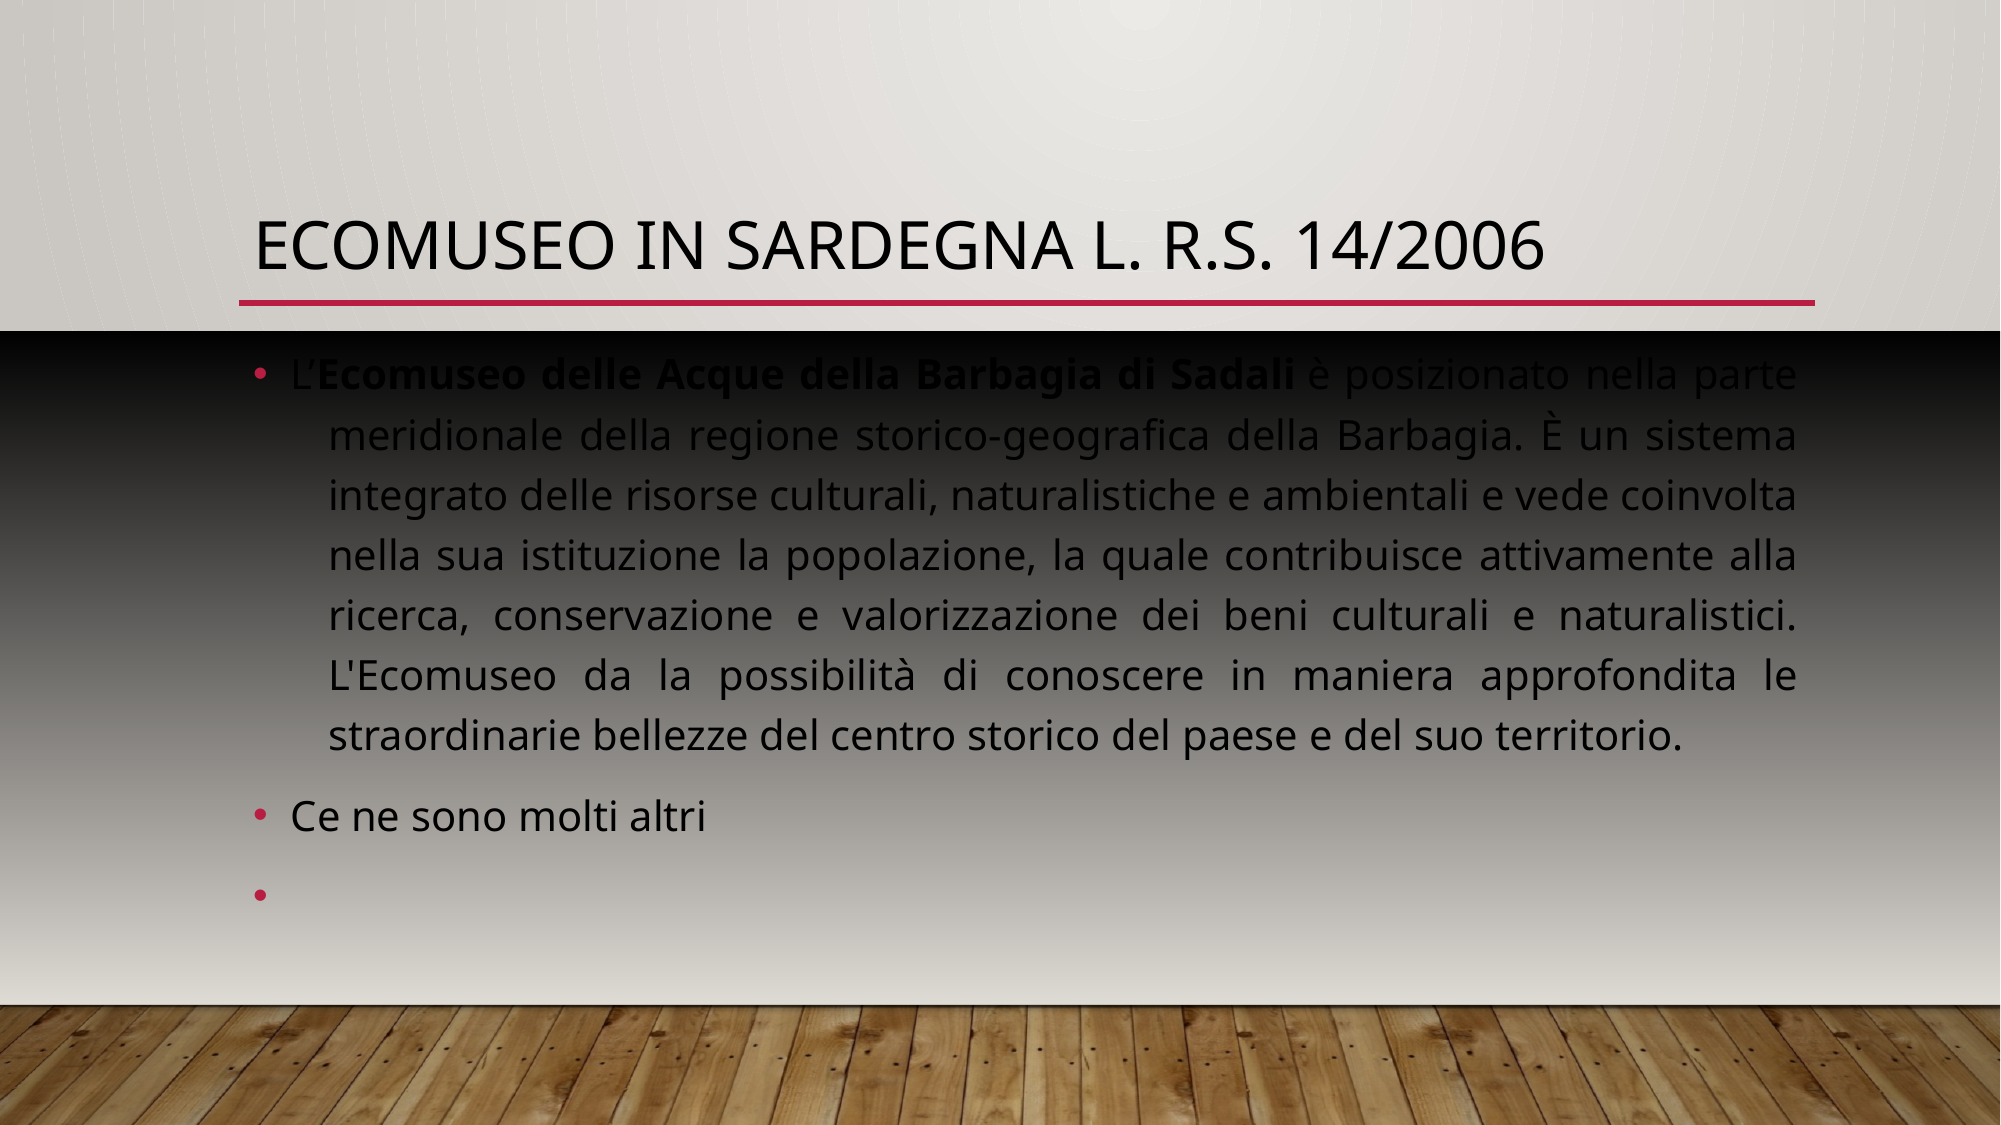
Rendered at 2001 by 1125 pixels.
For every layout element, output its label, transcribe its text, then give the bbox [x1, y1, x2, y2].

title Ecomuseo in Sardegna l. r.s. 14/2006 [238, 131, 1814, 305]
list L’Ecomuseo delle Acque della Barbagia di Sadali è posizionato nella parte meridionale della regione storico-geografica della Barbagia. È un sistema integrato delle risorse culturali, naturalistiche e ambientali e vede coinvolta nella sua istituzione la popolazione, la quale contribuisce attivamente alla ricerca, conservazione e valorizzazione dei beni culturali e naturalistici. L'Ecomuseo da la possibilità di conoscere in maniera approfondita le straordinarie bellezze del centro storico del paese e del suo territorio. Ce ne sono molti altri [238, 330, 1814, 897]
